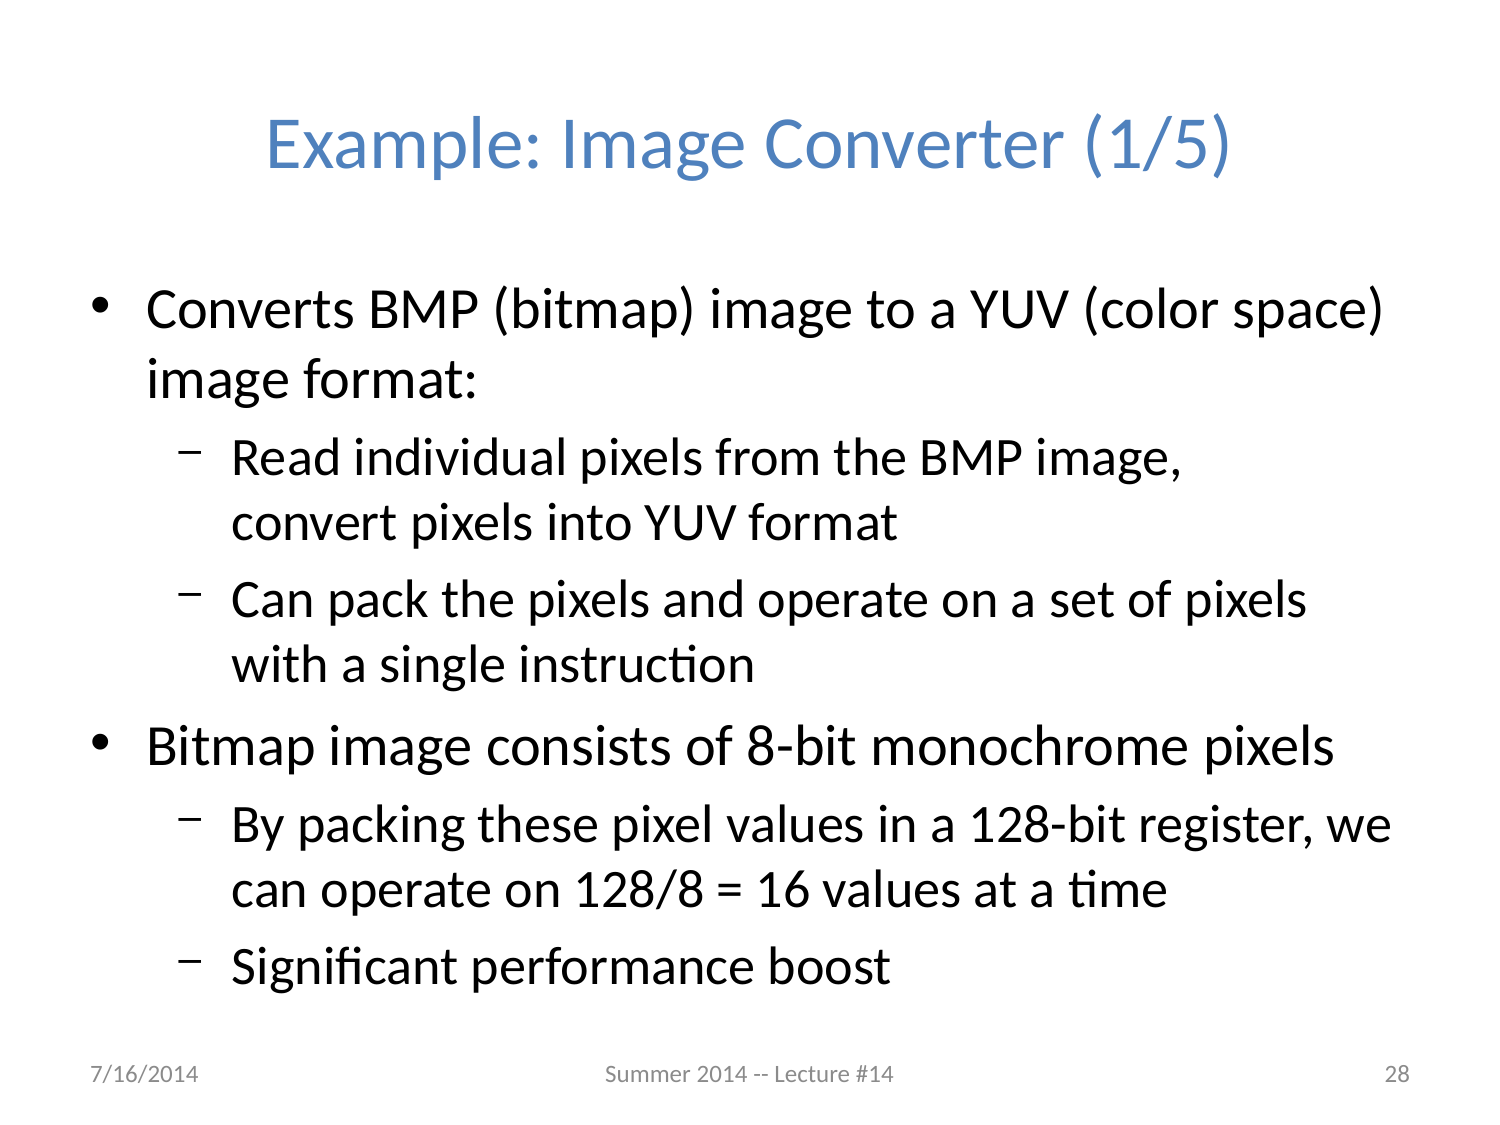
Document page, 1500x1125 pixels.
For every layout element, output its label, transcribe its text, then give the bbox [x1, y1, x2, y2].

slide_number <number> [1074, 1042, 1425, 1103]
title Example: Image Converter (1/5) [75, 45, 1425, 233]
footer Summer 2014 -- Lecture #14 [512, 1042, 988, 1103]
slide_number 7/16/2014 [75, 1042, 425, 1103]
list Converts BMP (bitmap) image to a YUV (color space) image format: Read individual pixels from the BMP image, convert pixels into YUV format Can pack the pixels and operate on a set of pixels with a single instruction Bitmap image consists of 8-bit monochrome pixels By packing these pixel values in a 128-bit register, we can operate on 128/8 = 16 values at a time Significant performance boost [75, 262, 1425, 1073]
